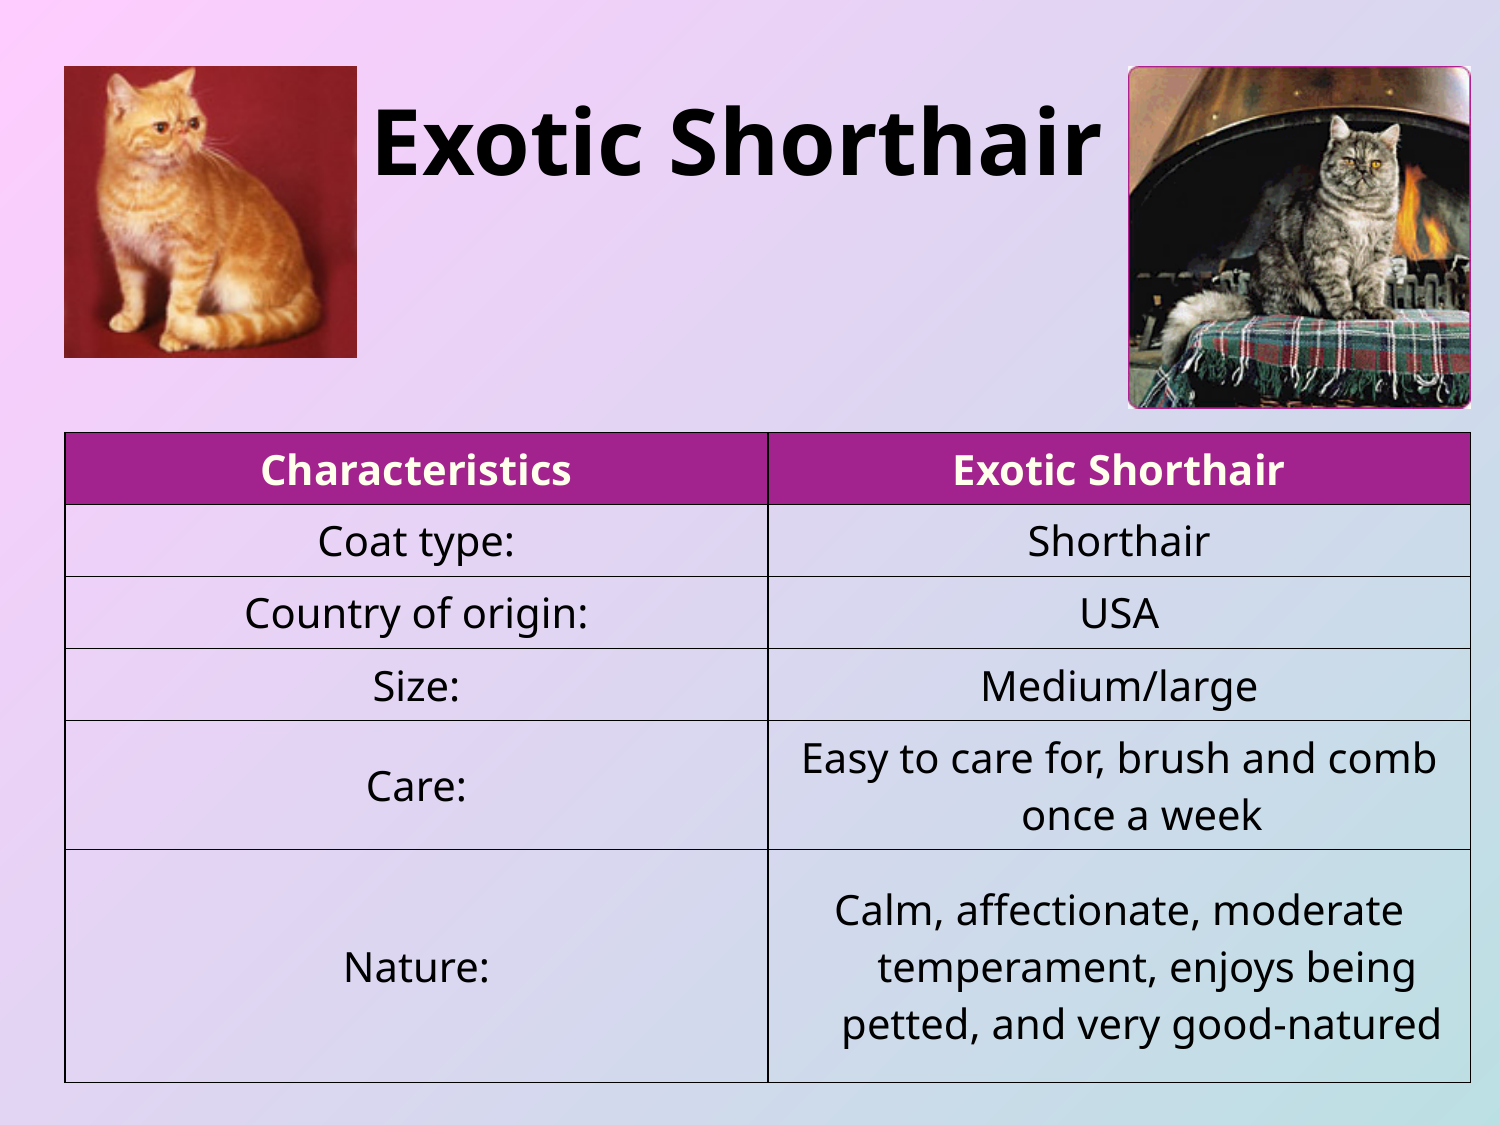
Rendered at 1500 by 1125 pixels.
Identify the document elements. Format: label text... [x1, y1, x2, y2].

table_cell USA [769, 577, 1470, 648]
table_cell Care: [66, 721, 767, 849]
table_cell Shorthair [769, 505, 1470, 576]
table_cell Calm, affectionate, moderate temperament, enjoys being petted, and very good-natured [769, 850, 1470, 1082]
title Exotic Shorthair [75, 45, 1425, 233]
table_cell Country of origin: [66, 577, 767, 648]
table_cell Medium/large [769, 649, 1470, 720]
table_header Characteristics [66, 433, 767, 504]
picture [64, 66, 357, 358]
table_cell Easy to care for, brush and comb once a week [769, 721, 1470, 849]
picture [1128, 66, 1471, 409]
table_header Exotic Shorthair [769, 433, 1470, 504]
table_cell Size: [66, 649, 767, 720]
table_cell Nature: [66, 850, 767, 1082]
table_cell Coat type: [66, 505, 767, 576]
